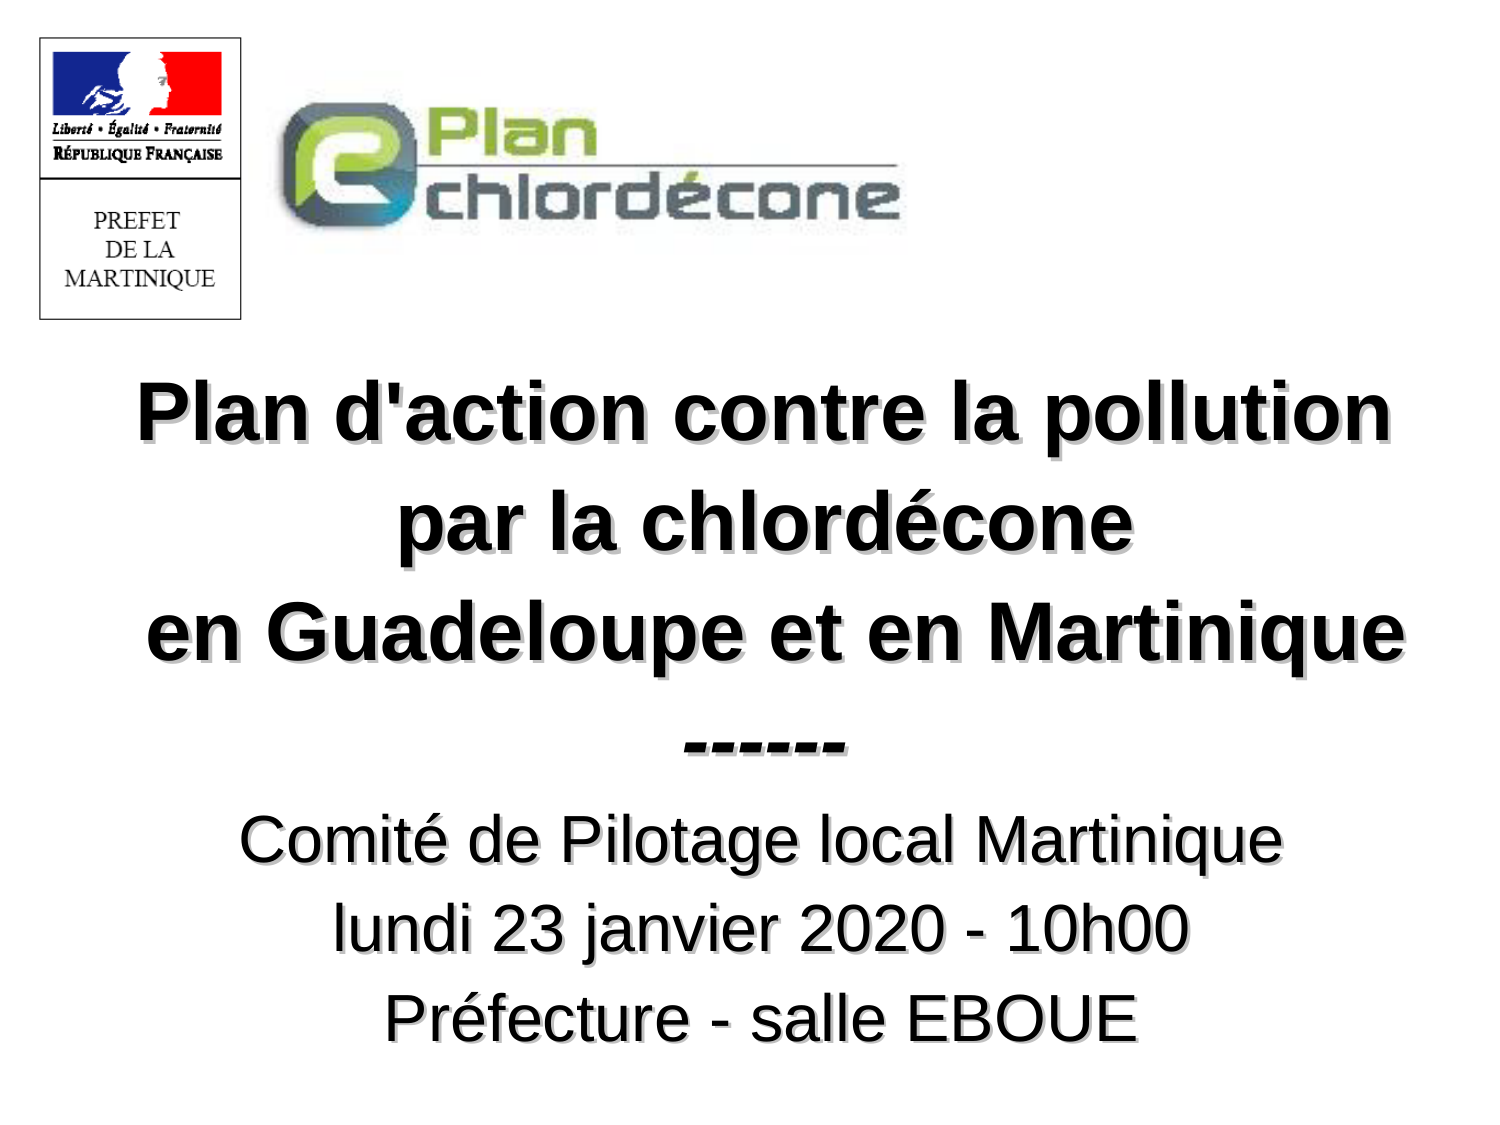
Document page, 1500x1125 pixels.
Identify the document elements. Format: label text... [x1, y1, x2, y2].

subtitle Plan d'action contre la pollution par la chlordécone en Guadeloupe et en Martinique ------ Comité de Pilotage local Martinique lundi 23 janvier 2020 - 10h00 Préfecture - salle EBOUE [5, 336, 1495, 1125]
picture [35, 23, 934, 331]
